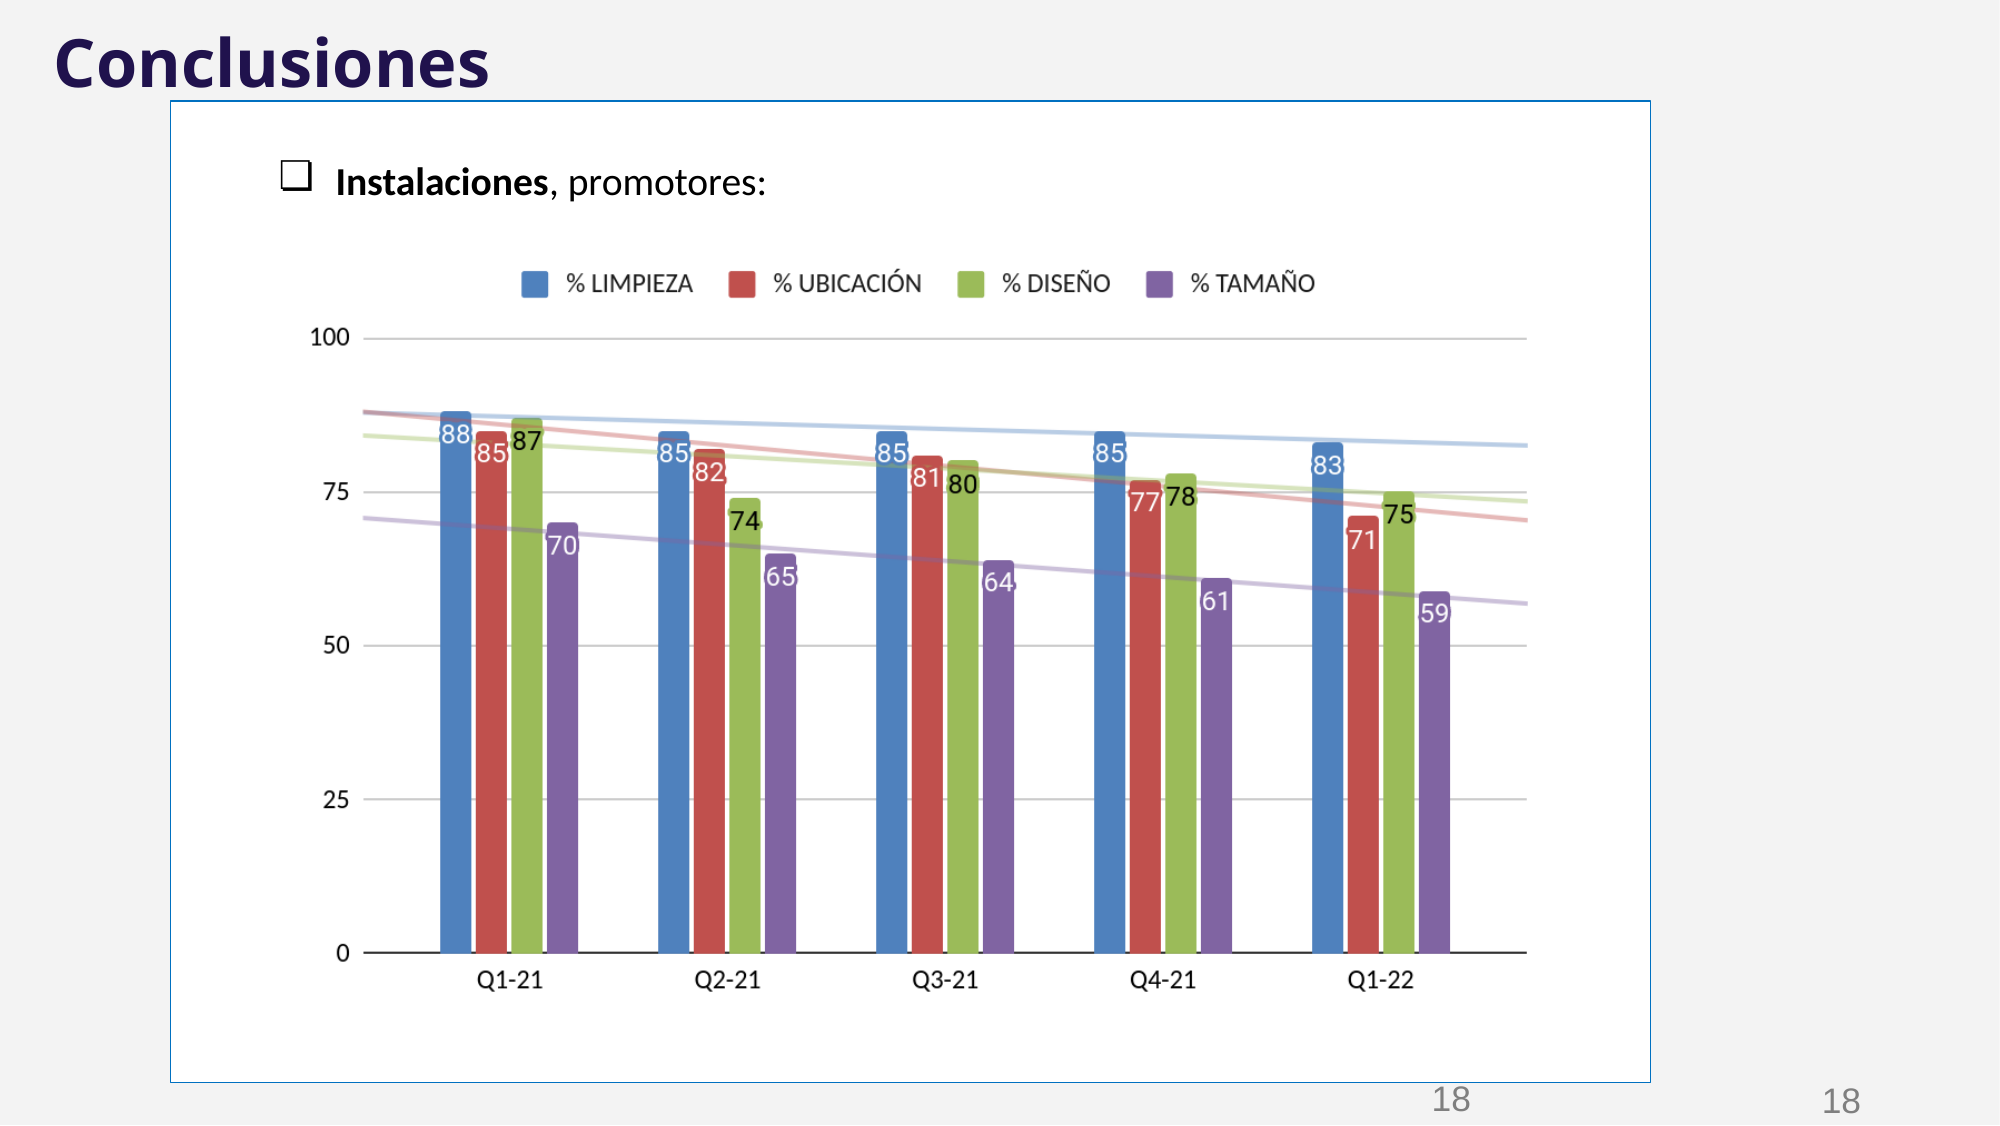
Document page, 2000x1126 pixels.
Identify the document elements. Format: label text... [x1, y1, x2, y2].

picture [269, 231, 1568, 1034]
text_box <number> [1413, 1067, 1881, 1126]
text_box Instalaciones, promotores: [170, 100, 1651, 1083]
text_box Conclusiones [53, 0, 1946, 124]
